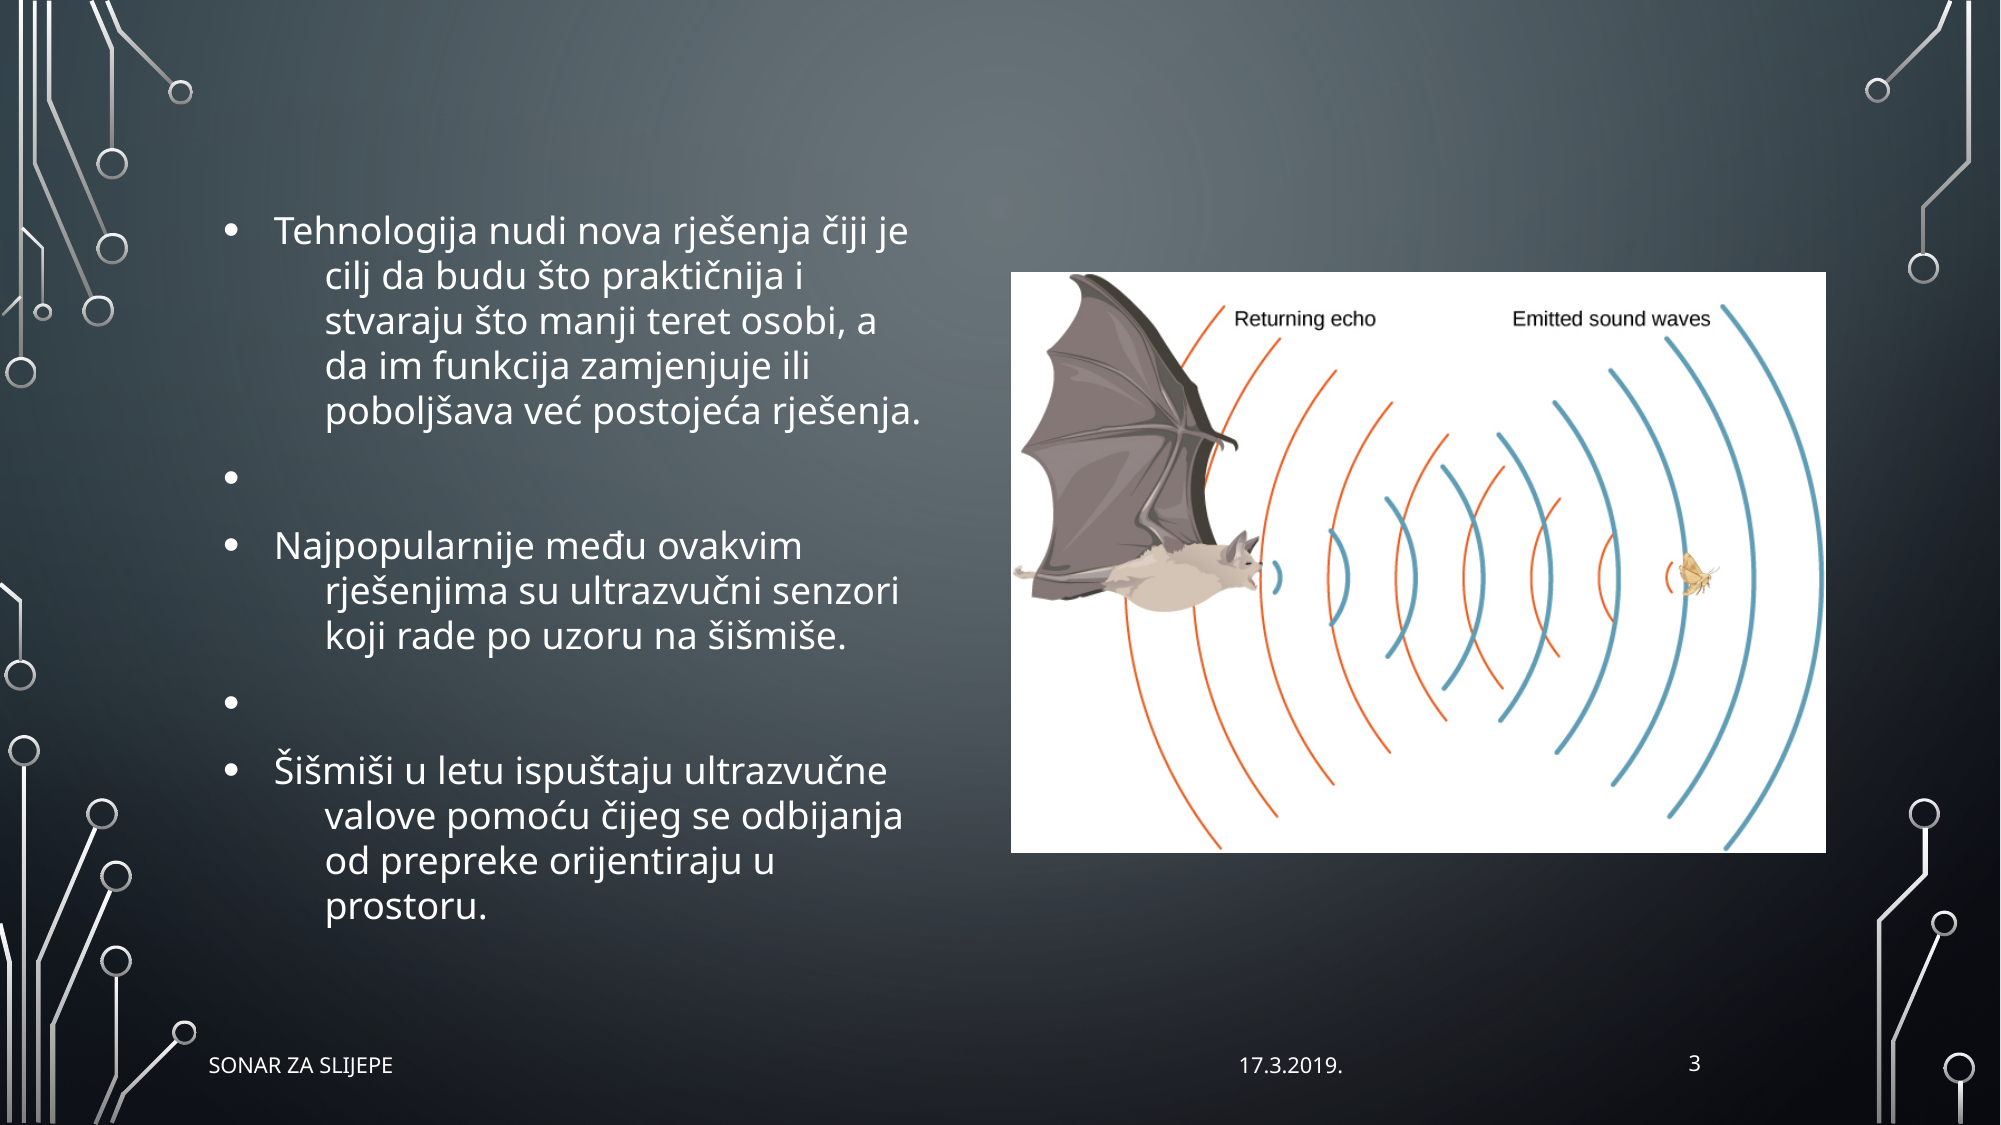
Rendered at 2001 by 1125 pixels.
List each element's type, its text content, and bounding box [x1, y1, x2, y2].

list Tehnologija nudi nova rješenja čiji je cilj da budu što praktičnija i stvaraju što manji teret osobi, a da im funkcija zamjenjuje ili poboljšava već postojeća rješenja. Najpopularnije među ovakvim rješenjima su ultrazvučni senzori koji rade po uzoru na šišmiše. Šišmiši u letu ispuštaju ultrazvučne valove pomoću čijeg se odbijanja od prepreke orijentiraju u prostoru. [208, 199, 940, 975]
picture [1011, 272, 1826, 853]
text_box 17.3.2019. [1223, 1034, 1673, 1095]
text_box [1673, 1034, 1801, 1095]
text_box Sonar za slijepe [193, 1034, 1218, 1095]
